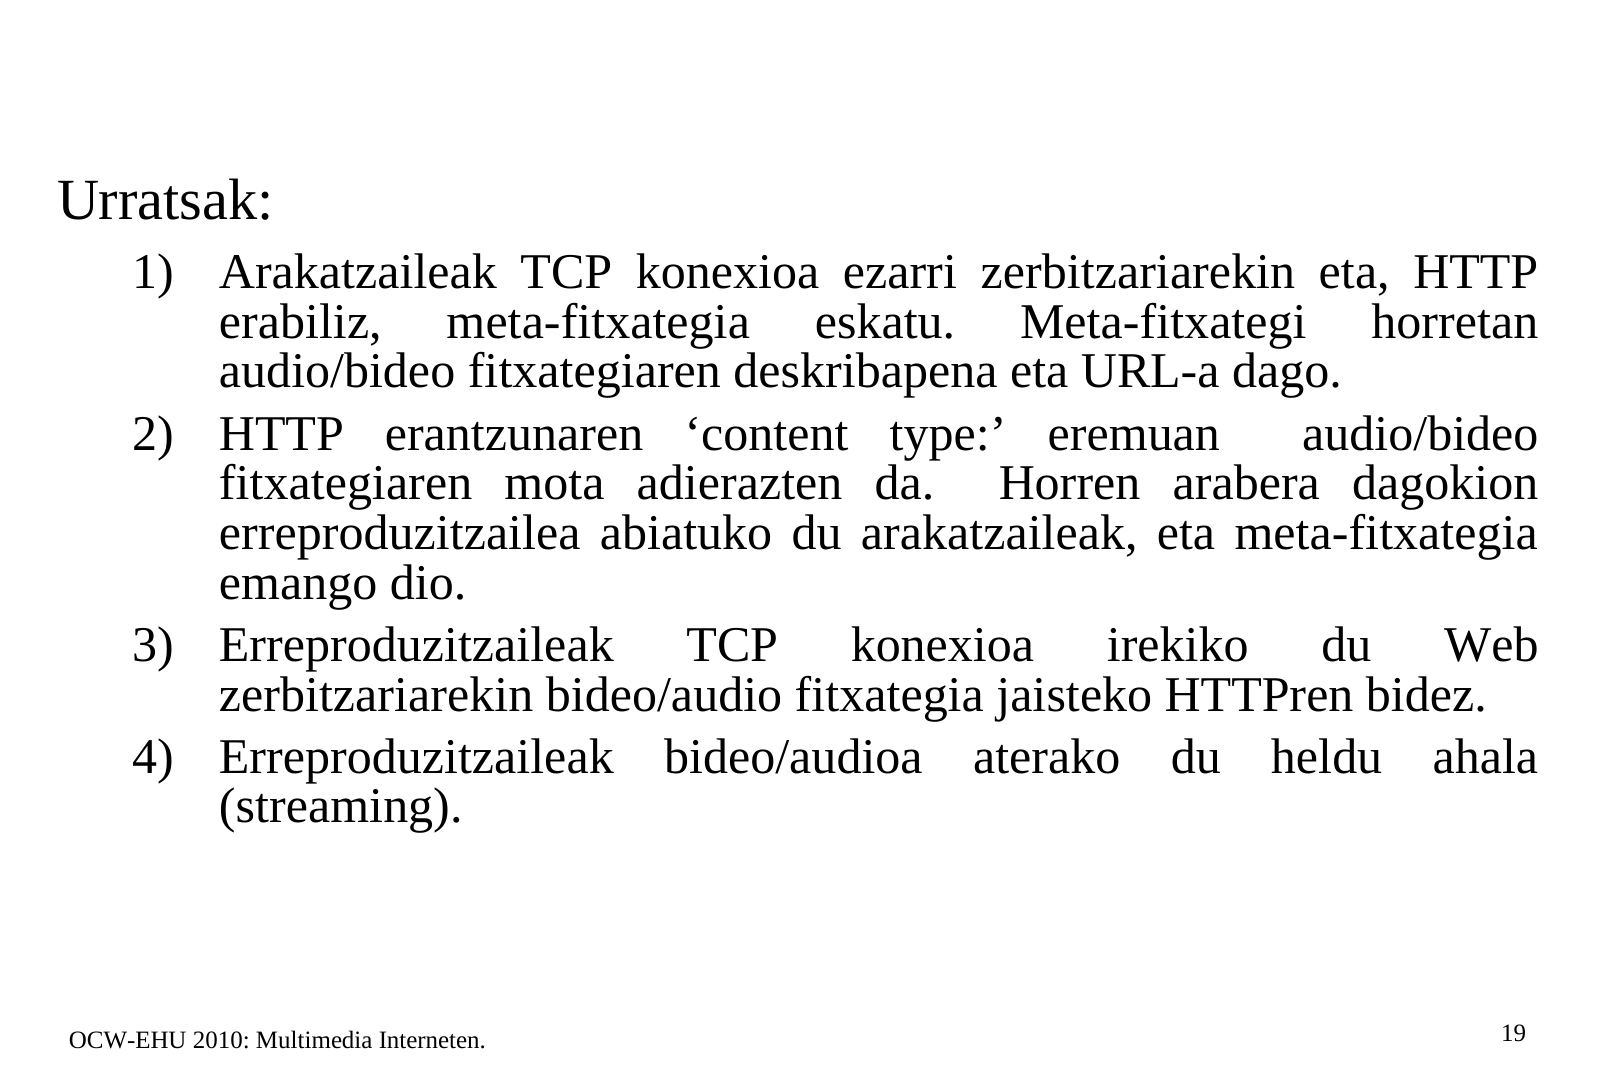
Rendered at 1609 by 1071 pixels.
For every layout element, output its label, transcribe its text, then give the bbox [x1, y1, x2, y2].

list Urratsak: Arakatzaileak TCP konexioa ezarri zerbitzariarekin eta, HTTP erabiliz, meta-fitxategia eskatu. Meta-fitxategi horretan audio/bideo fitxategiaren deskribapena eta URL-a dago. HTTP erantzunaren ‘content type:’ eremuan audio/bideo fitxategiaren mota adierazten da. Horren arabera dagokion erreproduzitzailea abiatuko du arakatzaileak, eta meta-fitxategia emango dio. Erreproduzitzaileak TCP konexioa irekiko du Web zerbitzariarekin bideo/audio fitxategia jaisteko HTTPren bidez. Erreproduzitzaileak bideo/audioa aterako du heldu ahala (streaming). [41, 160, 1555, 999]
